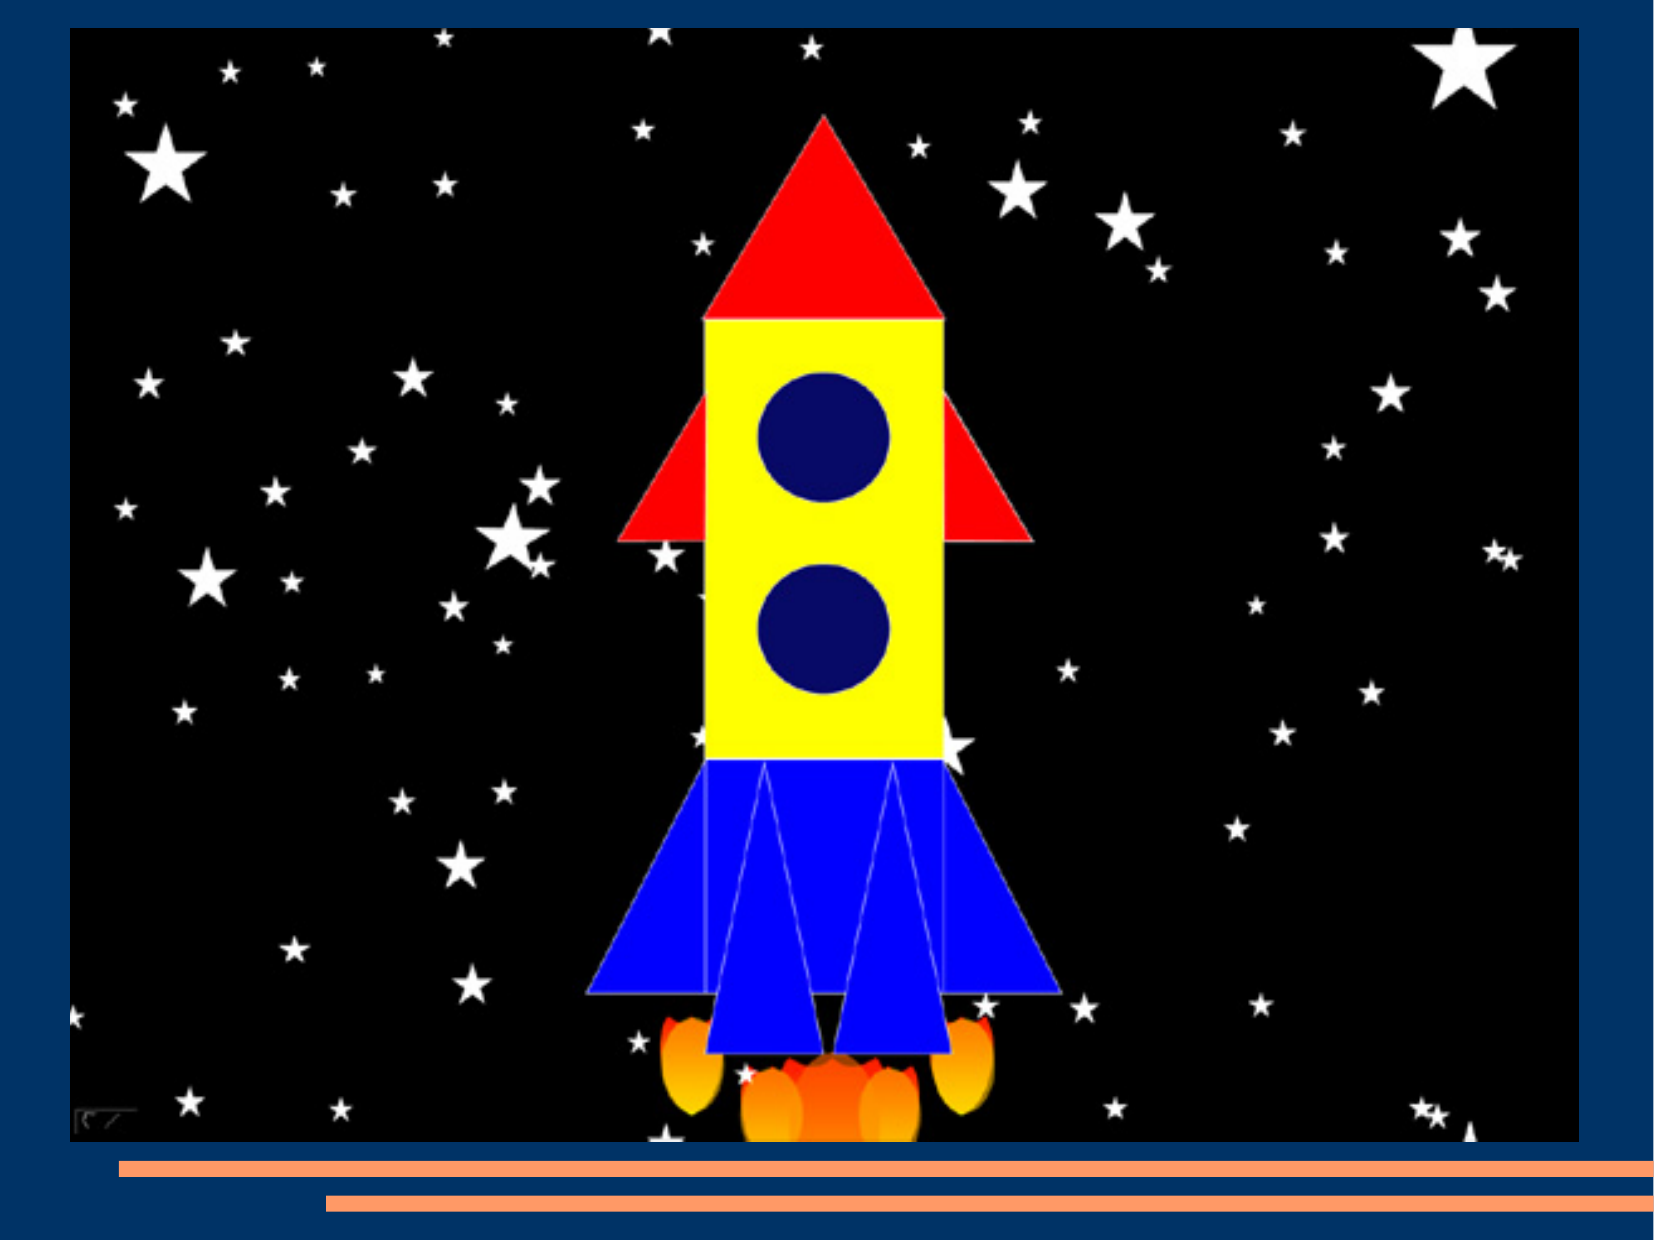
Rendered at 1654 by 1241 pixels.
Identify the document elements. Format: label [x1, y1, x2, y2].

picture [70, 28, 1579, 1142]
